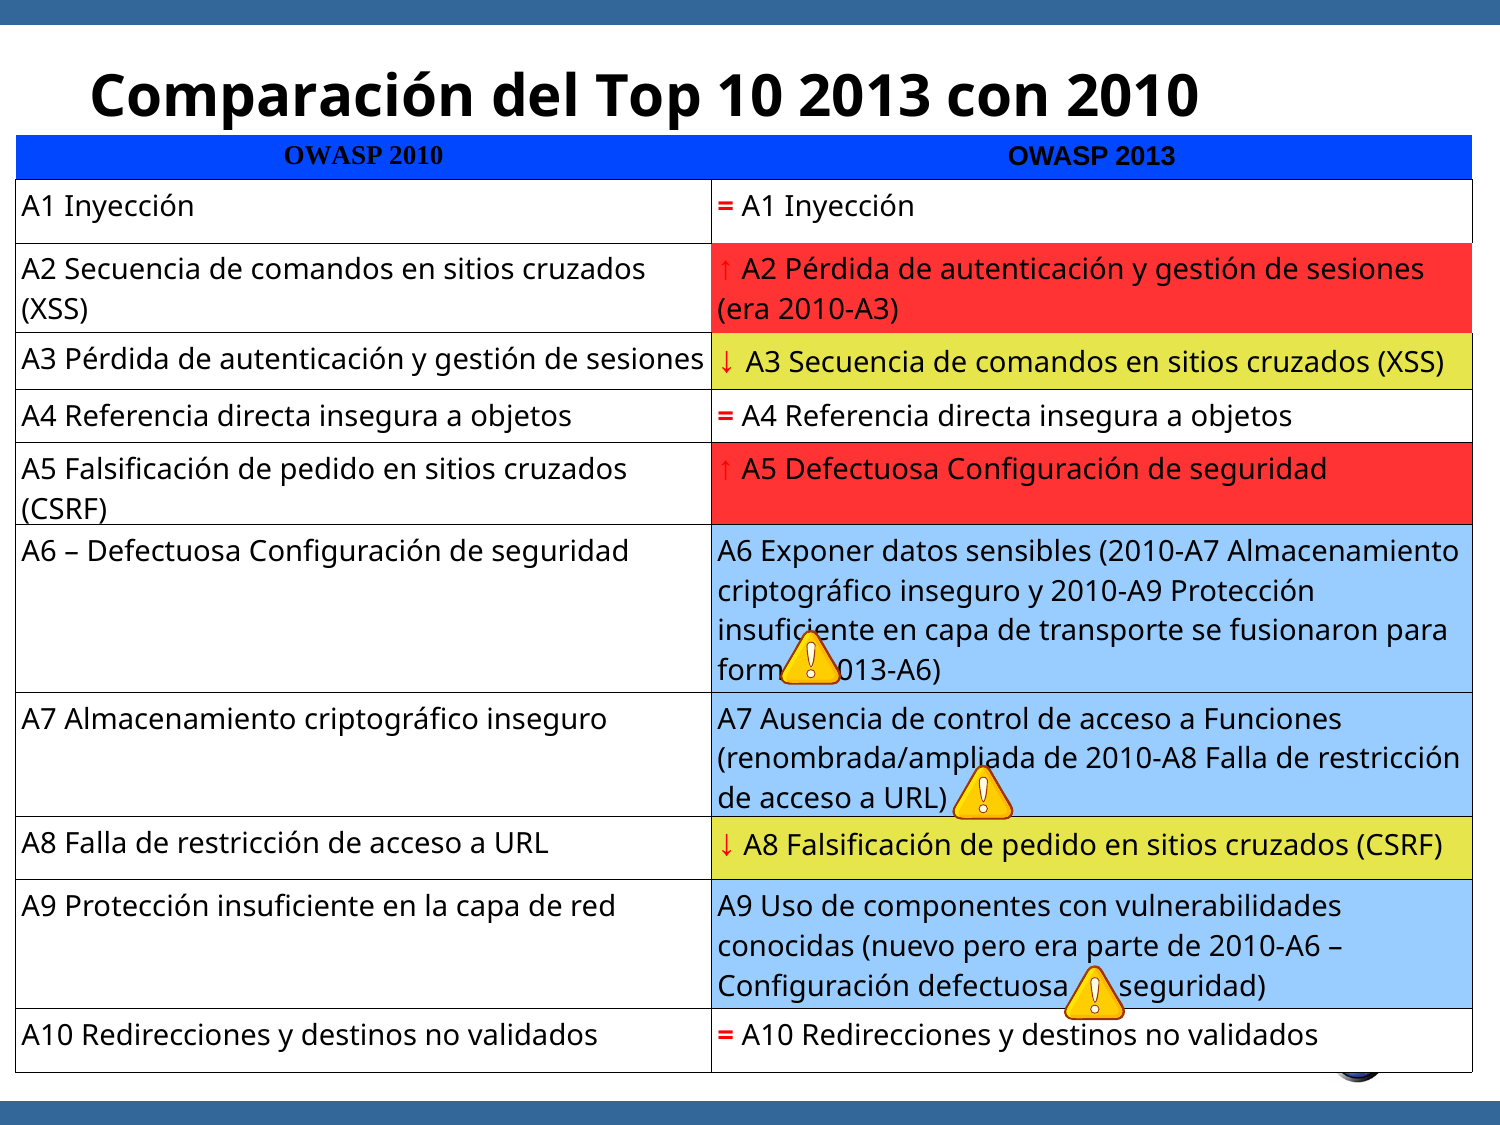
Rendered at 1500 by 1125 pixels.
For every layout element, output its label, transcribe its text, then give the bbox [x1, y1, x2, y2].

table_cell = A4 Referencia directa insegura a objetos [712, 390, 1472, 442]
table_cell A6 Exponer datos sensibles (2010-A7 Almacenamiento criptográfico inseguro y 2010-A9 Protección insuficiente en capa de transporte se fusionaron para formar 2013-A6) [712, 525, 1472, 692]
table_cell ↓ A3 Secuencia de comandos en sitios cruzados (XSS) [712, 333, 1472, 389]
table_cell ↑ A5 Defectuosa Configuración de seguridad [712, 443, 1472, 524]
table_cell A2 Secuencia de comandos en sitios cruzados (XSS) [16, 244, 711, 332]
picture [1063, 965, 1126, 1021]
table_cell A9 Uso de componentes con vulnerabilidades conocidas (nuevo pero era parte de 2010-A6 – Configuración defectuosa de seguridad) [712, 880, 1472, 1008]
picture [780, 630, 842, 685]
table_cell ↑ A2 Pérdida de autenticación y gestión de sesiones (era 2010-A3) [711, 243, 1472, 333]
table_cell A4 Referencia directa insegura a objetos [16, 390, 711, 442]
table_cell A3 Pérdida de autenticación y gestión de sesiones [16, 333, 711, 389]
table_cell A7 Ausencia de control de acceso a Funciones (renombrada/ampliada de 2010-A8 Falla de restricción de acceso a URL) [712, 693, 1472, 816]
table_cell = A10 Redirecciones y destinos no validados [712, 1009, 1472, 1072]
table_cell = A1 Inyección [712, 180, 1472, 243]
table_cell ↓ A8 Falsificación de pedido en sitios cruzados (CSRF) [712, 817, 1472, 879]
table_cell A7 Almacenamiento criptográfico inseguro [16, 693, 711, 816]
table_cell A9 Protección insuficiente en la capa de red [16, 880, 711, 1008]
table_header OWASP 2013 [711, 135, 1472, 179]
table_cell A1 Inyección [16, 180, 711, 243]
table_header OWASP 2010 [16, 135, 711, 179]
table_cell A6 – Defectuosa Configuración de seguridad [16, 525, 711, 692]
table_cell A8 Falla de restricción de acceso a URL [16, 817, 711, 879]
table_cell A10 Redirecciones y destinos no validados [16, 1009, 711, 1072]
title Comparación del Top 10 2013 con 2010 [75, 28, 1426, 135]
picture [1325, 1073, 1388, 1083]
picture [952, 765, 1014, 820]
table_cell A5 Falsificación de pedido en sitios cruzados (CSRF) [16, 443, 711, 524]
